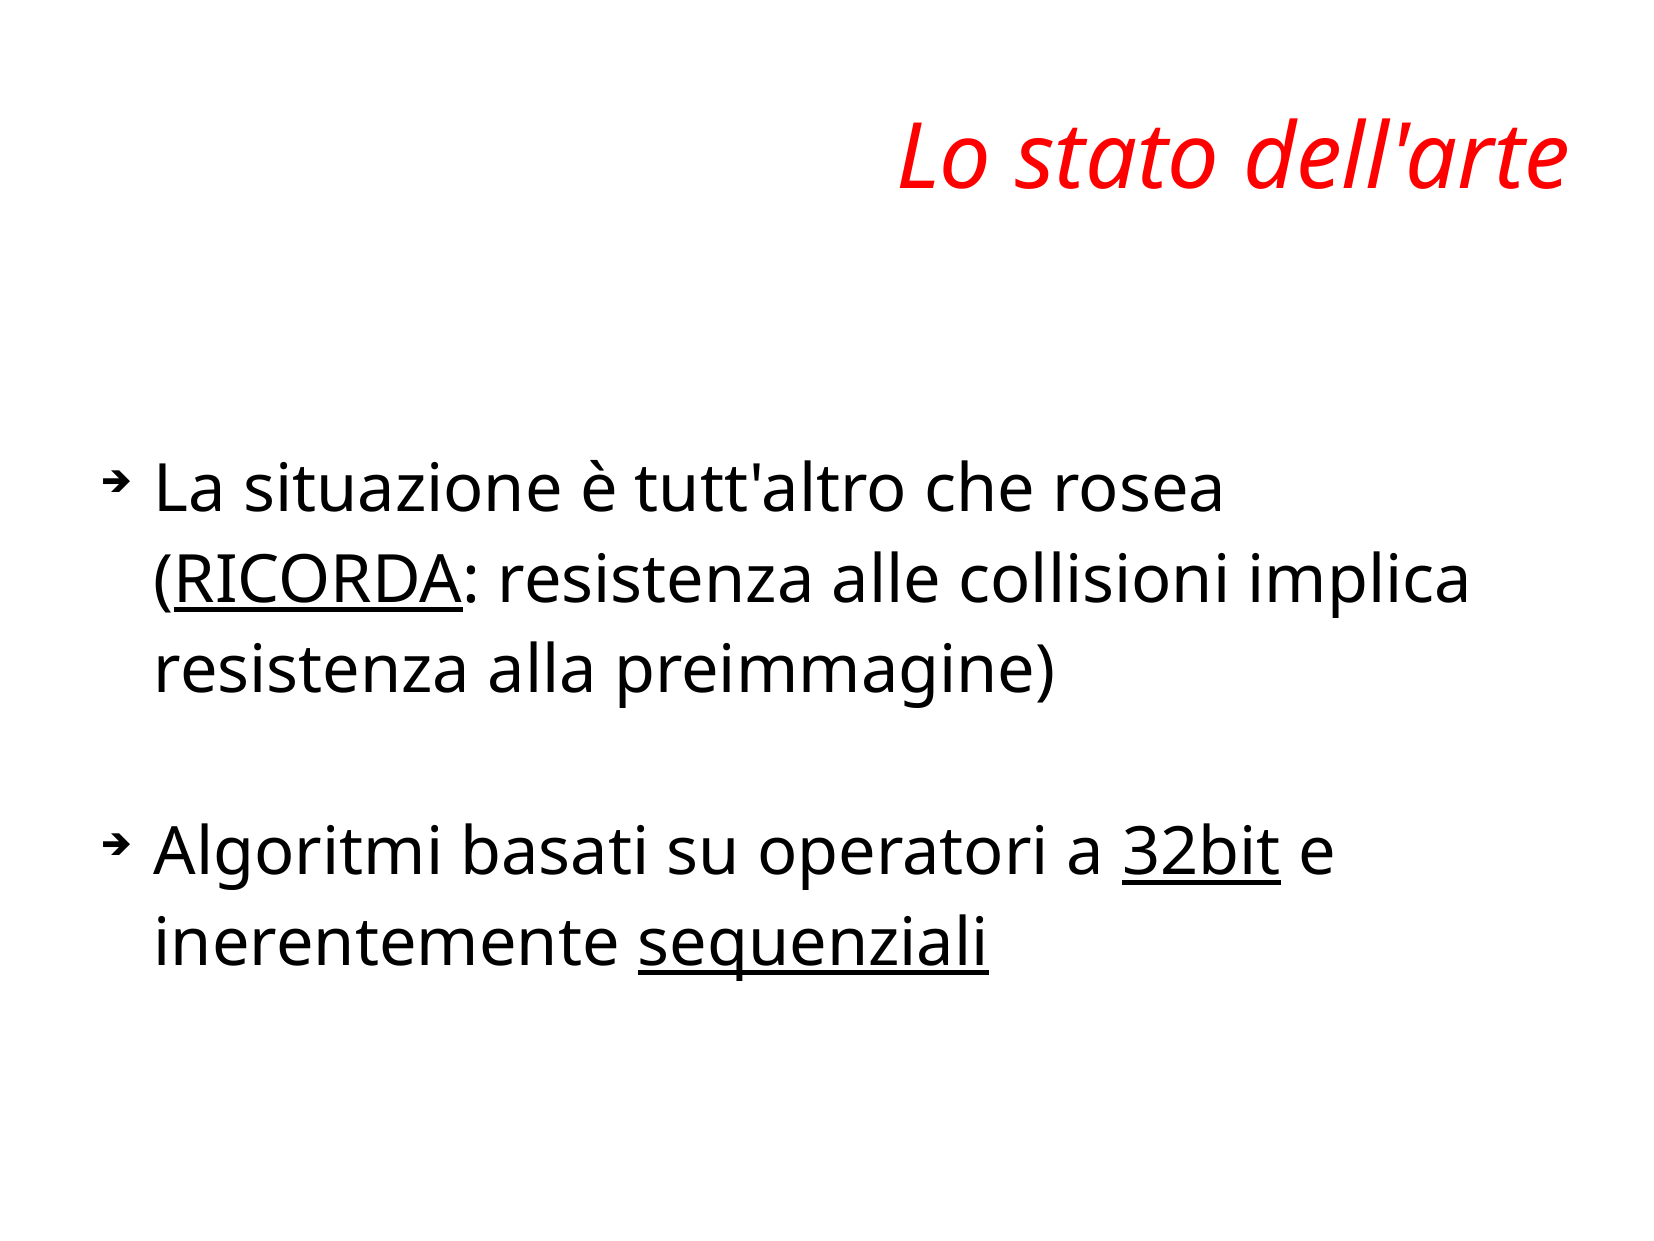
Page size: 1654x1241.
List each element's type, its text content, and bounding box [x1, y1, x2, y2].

title Lo stato dell'arte [82, 49, 1571, 257]
text_box La situazione è tutt'altro che rosea (RICORDA: resistenza alle collisioni implica resistenza alla preimmagine) Algoritmi basati su operatori a 32bit e inerentemente sequenziali [82, 262, 1571, 1163]
